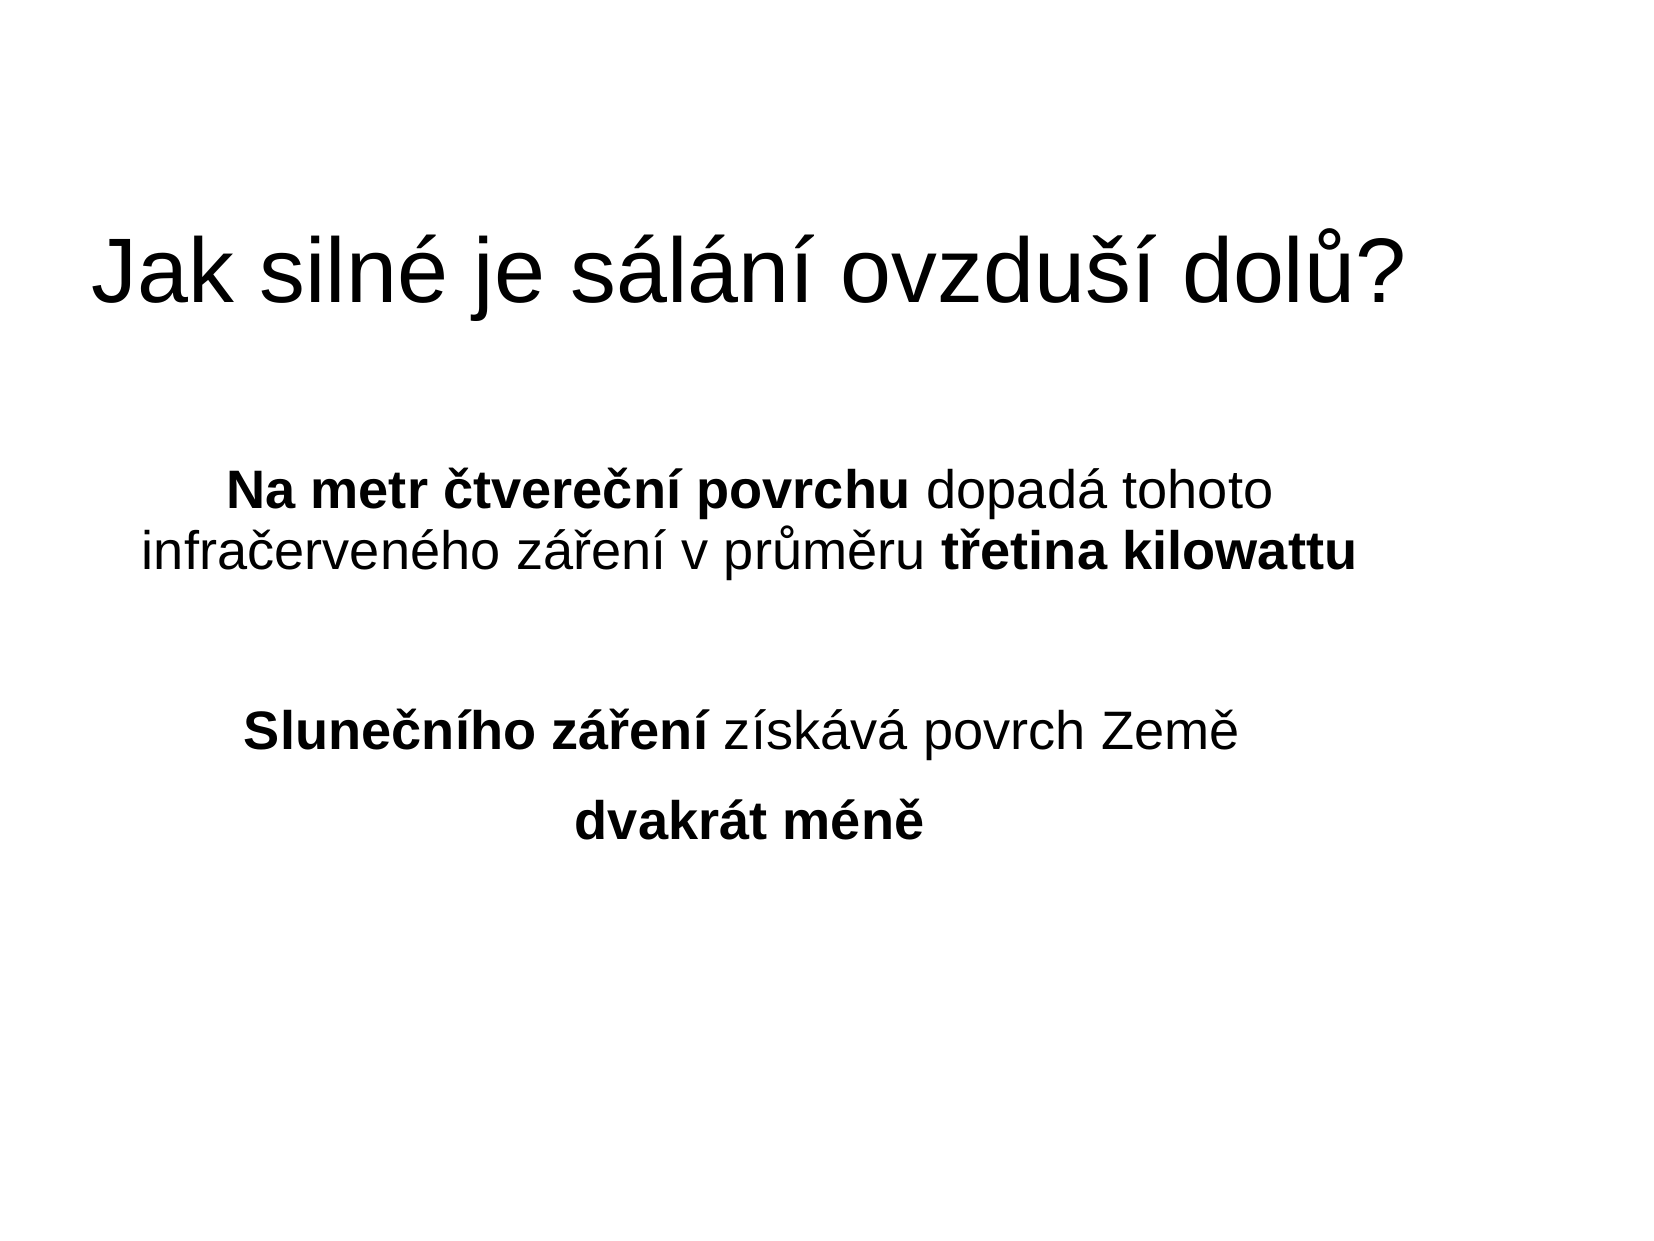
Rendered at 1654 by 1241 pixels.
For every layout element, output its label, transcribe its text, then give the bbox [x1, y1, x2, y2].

list Na metr čtvereční povrchu dopadá tohoto infračerveného záření v průměru třetina kilowattu Slunečního záření získává povrch Země dvakrát méně [75, 459, 1425, 1113]
title Jak silné je sálání ovzduší dolů? [75, 153, 1425, 389]
